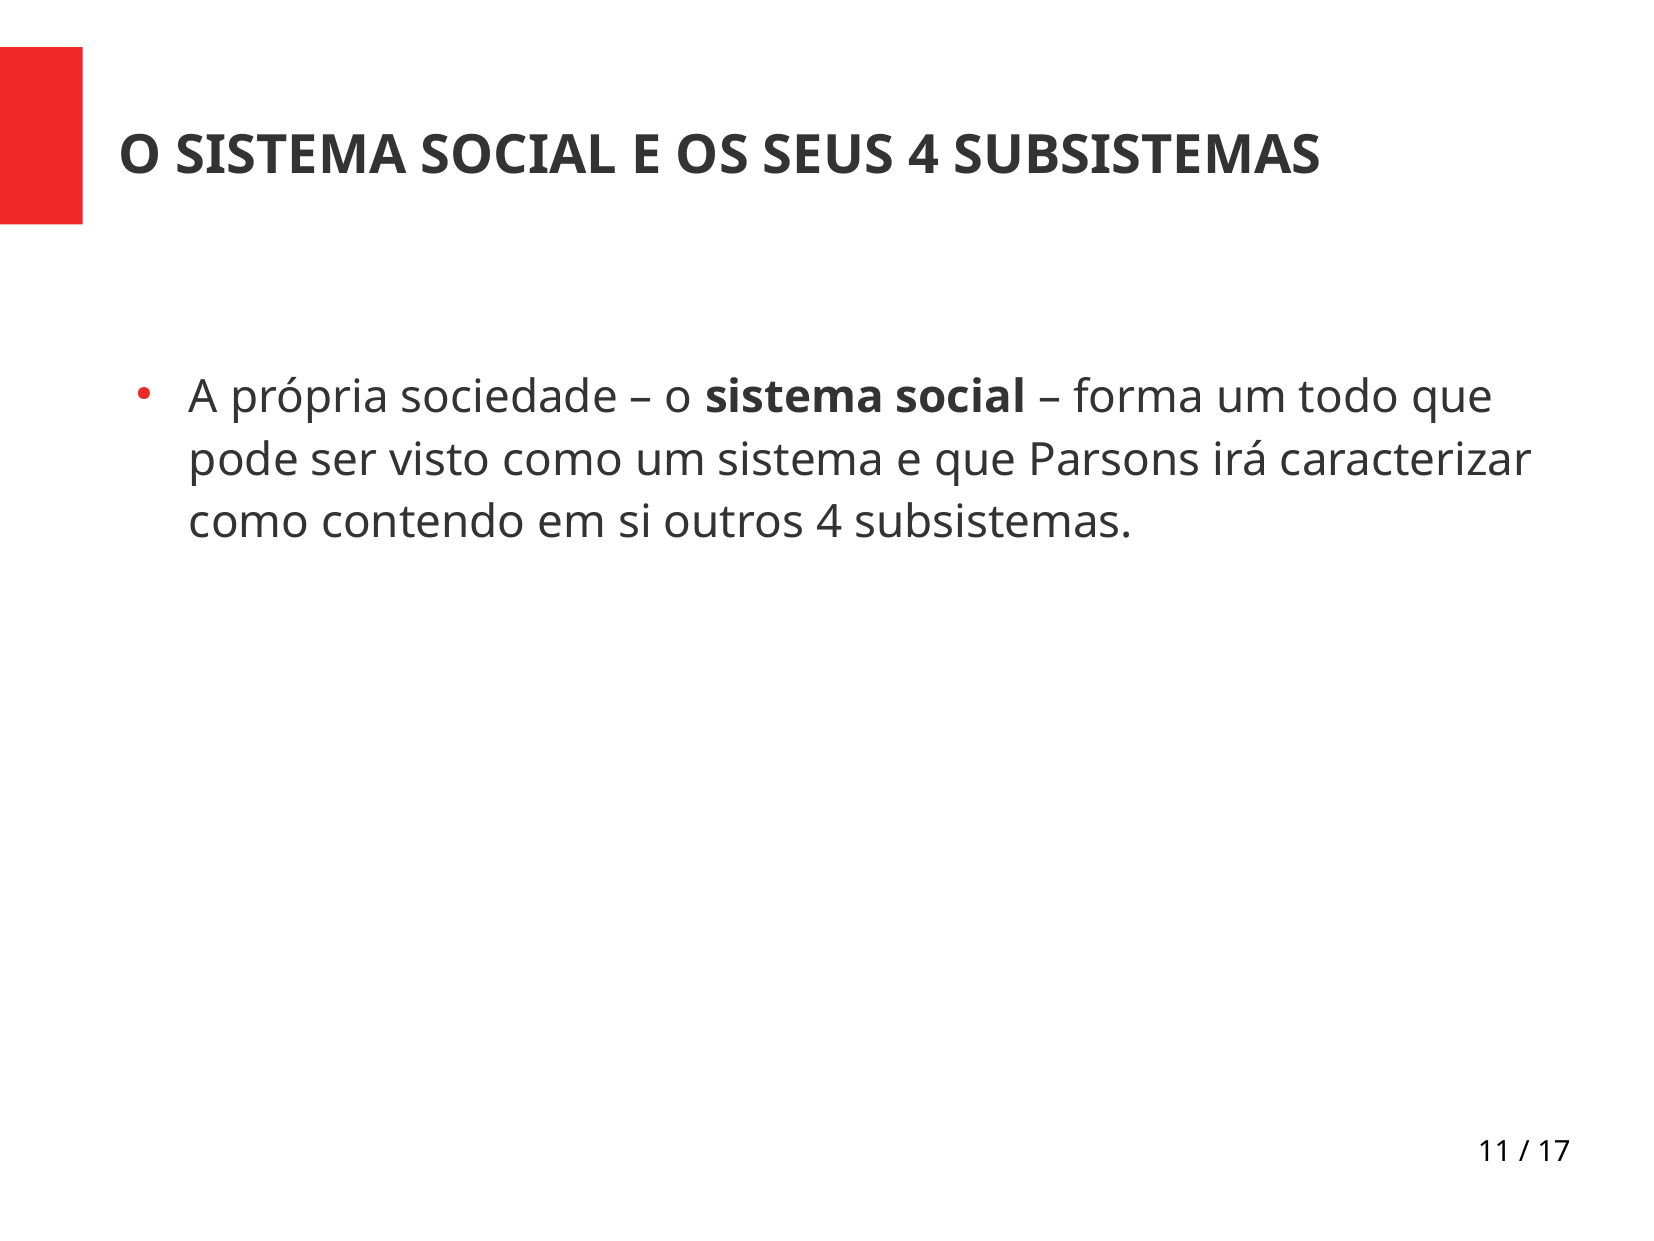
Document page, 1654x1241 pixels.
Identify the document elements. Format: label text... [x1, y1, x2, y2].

title O SISTEMA SOCIAL E OS SEUS 4 SUBSISTEMAS [118, 49, 1571, 257]
list A própria sociedade – o sistema social – forma um todo que pode ser visto como um sistema e que Parsons irá caracterizar como contendo em si outros 4 subsistemas. [118, 271, 1536, 991]
